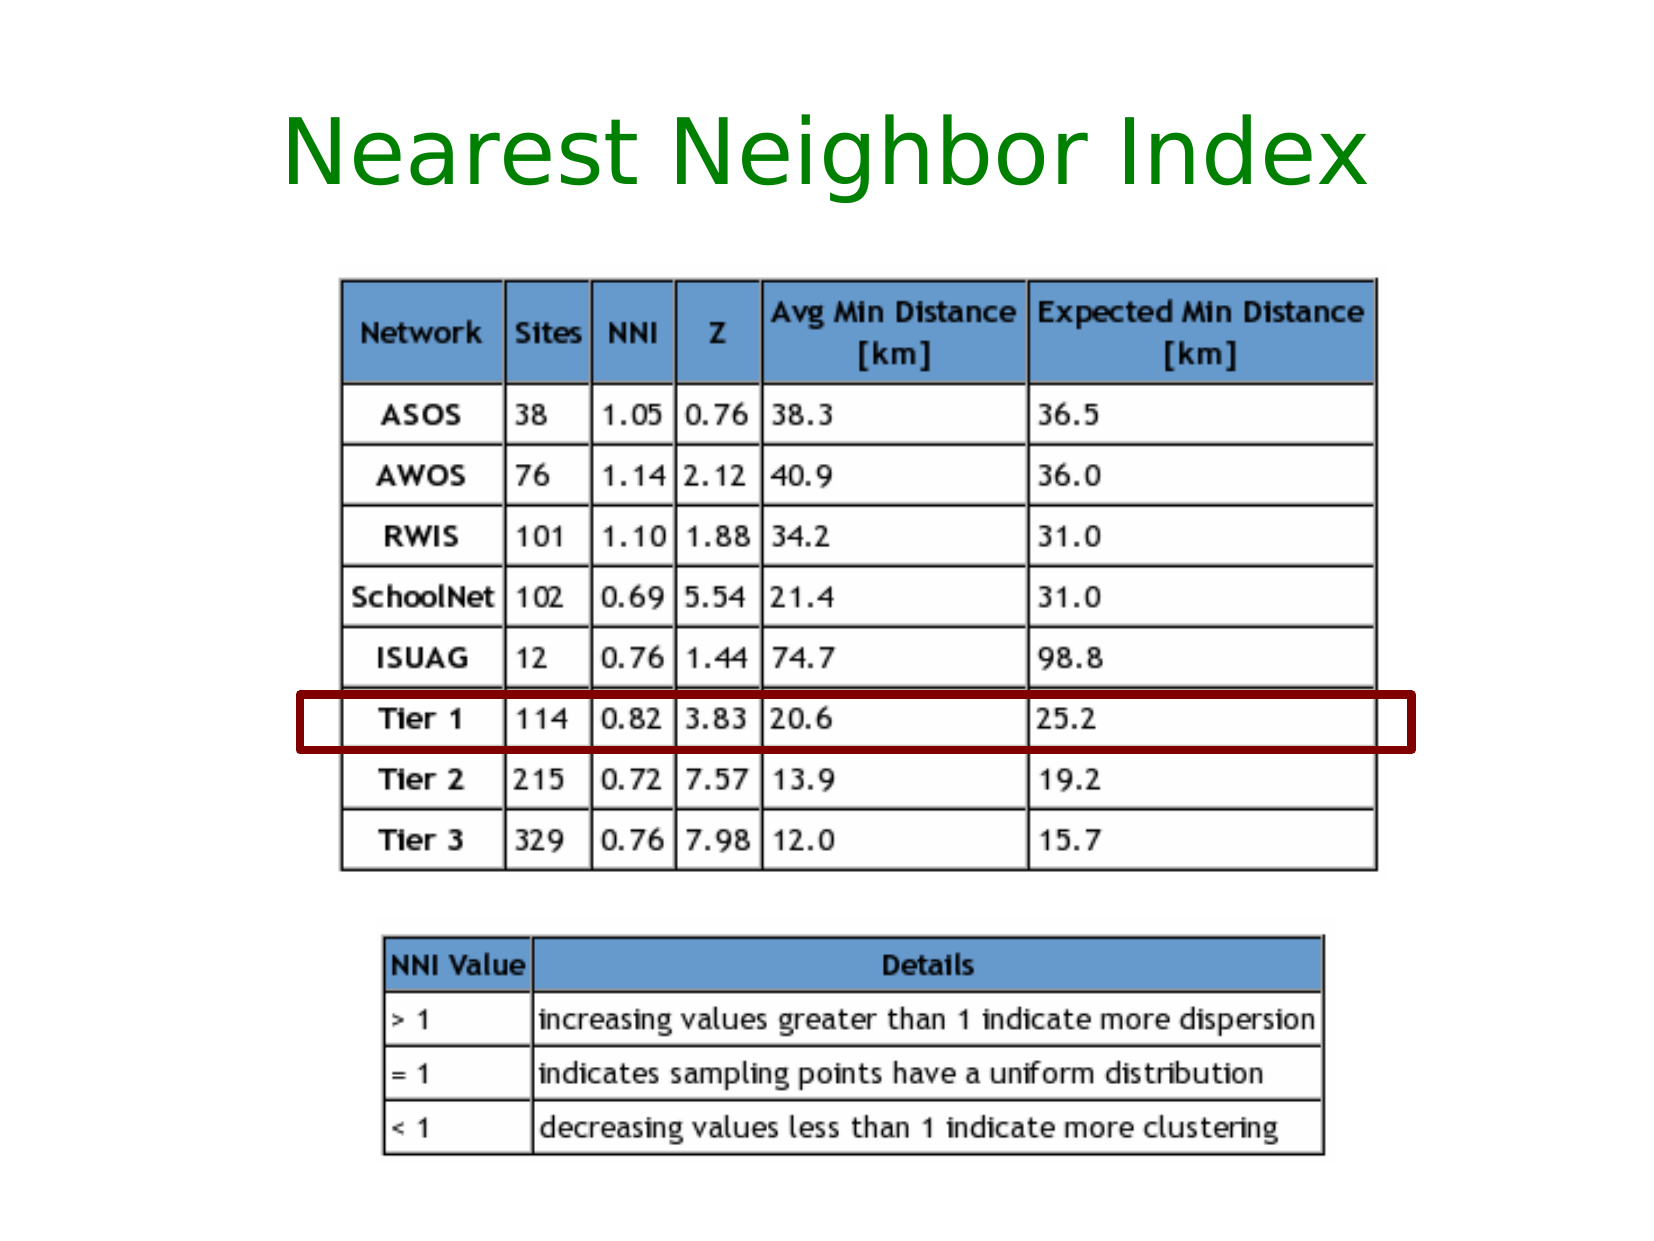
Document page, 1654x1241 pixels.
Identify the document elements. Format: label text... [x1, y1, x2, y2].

title Nearest Neighbor Index [82, 49, 1571, 257]
picture [337, 262, 1388, 690]
picture [337, 754, 1388, 879]
picture [337, 699, 1388, 746]
picture [375, 917, 1337, 1163]
